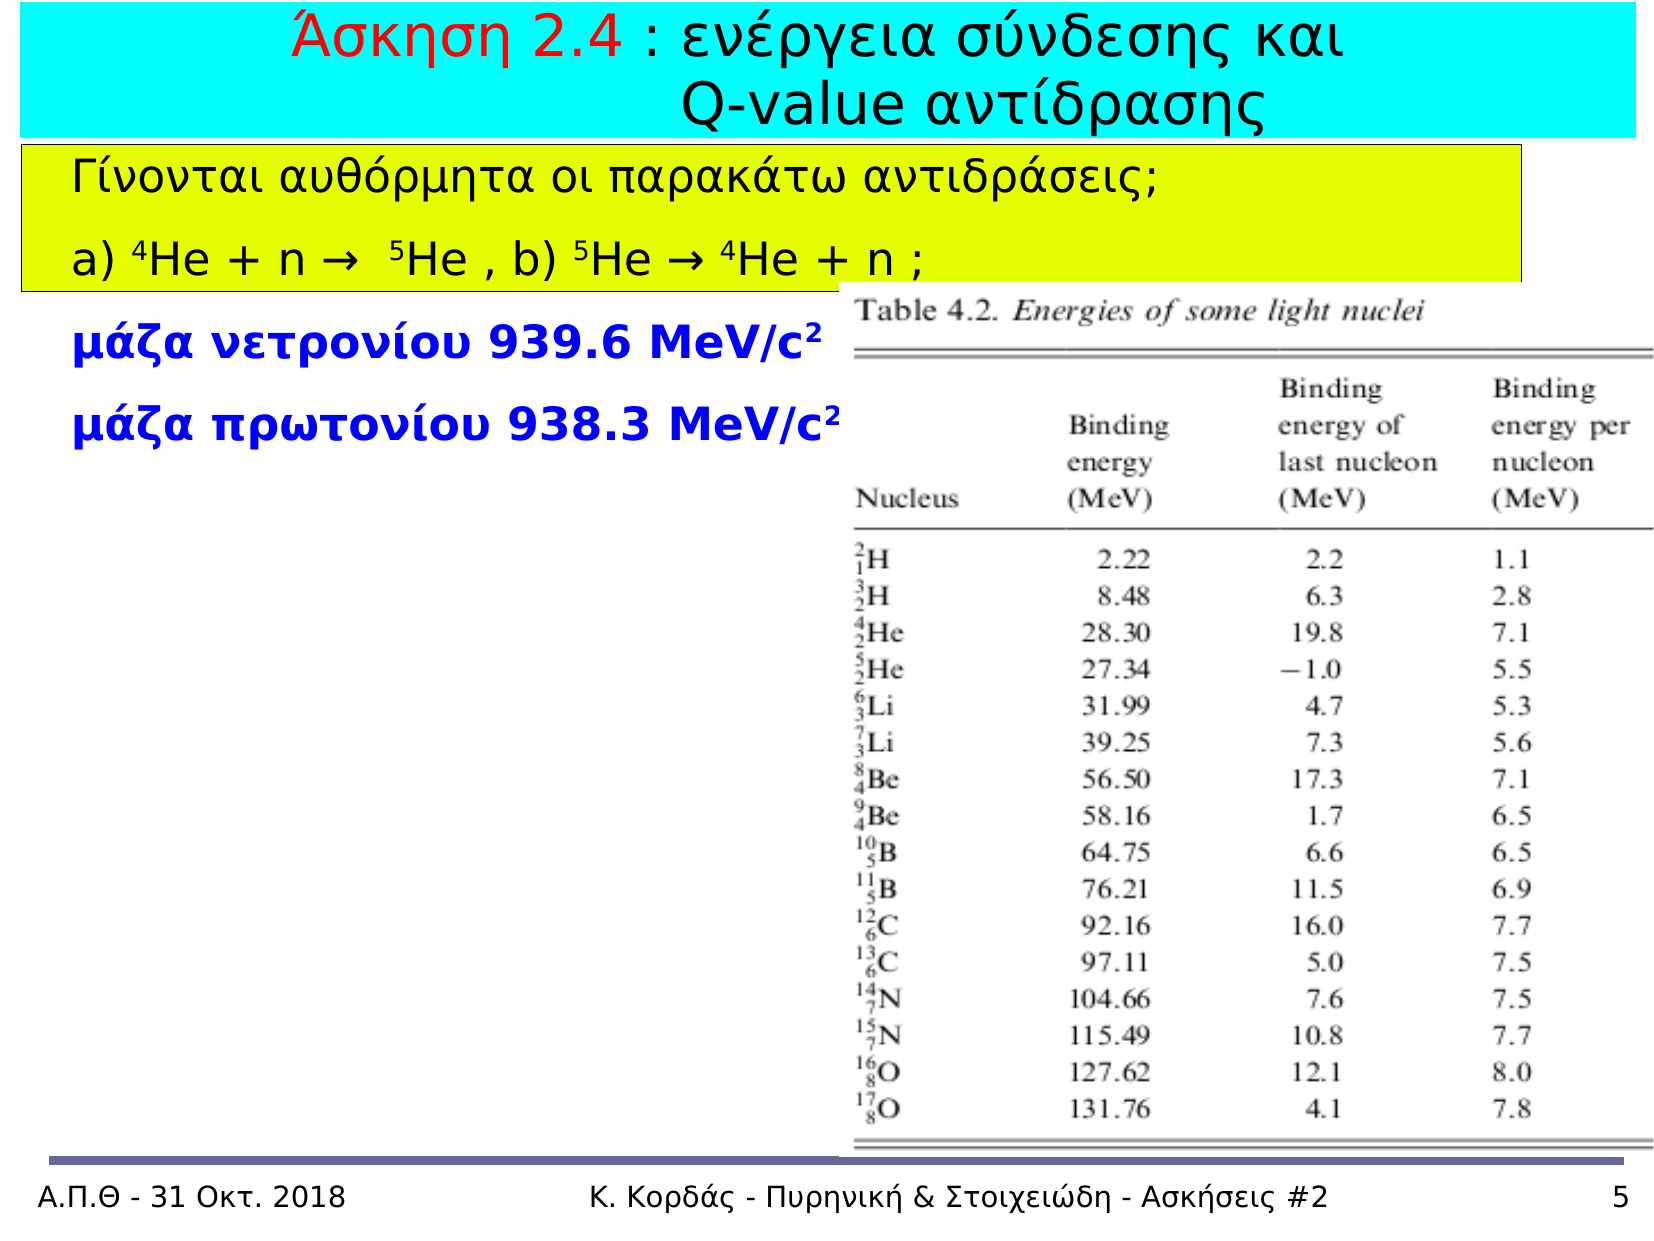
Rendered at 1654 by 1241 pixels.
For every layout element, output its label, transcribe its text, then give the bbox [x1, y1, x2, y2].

title Άσκηση 2.4 : ενέργεια σύνδεσης και Q-value αντίδρασης [19, 2, 1636, 139]
picture [839, 282, 1654, 1157]
text_box [21, 144, 1522, 282]
list Γίνονται αυθόρμητα οι παρακάτω αντιδράσεις; a) 4Ηe + n → 5Ηe , b) 5Ηe → 4Ηe + n ; μάζα νετρονίου 939.6 MeV/c2 μάζα πρωτονίου 938.3 MeV/c2 [0, 150, 1489, 1112]
